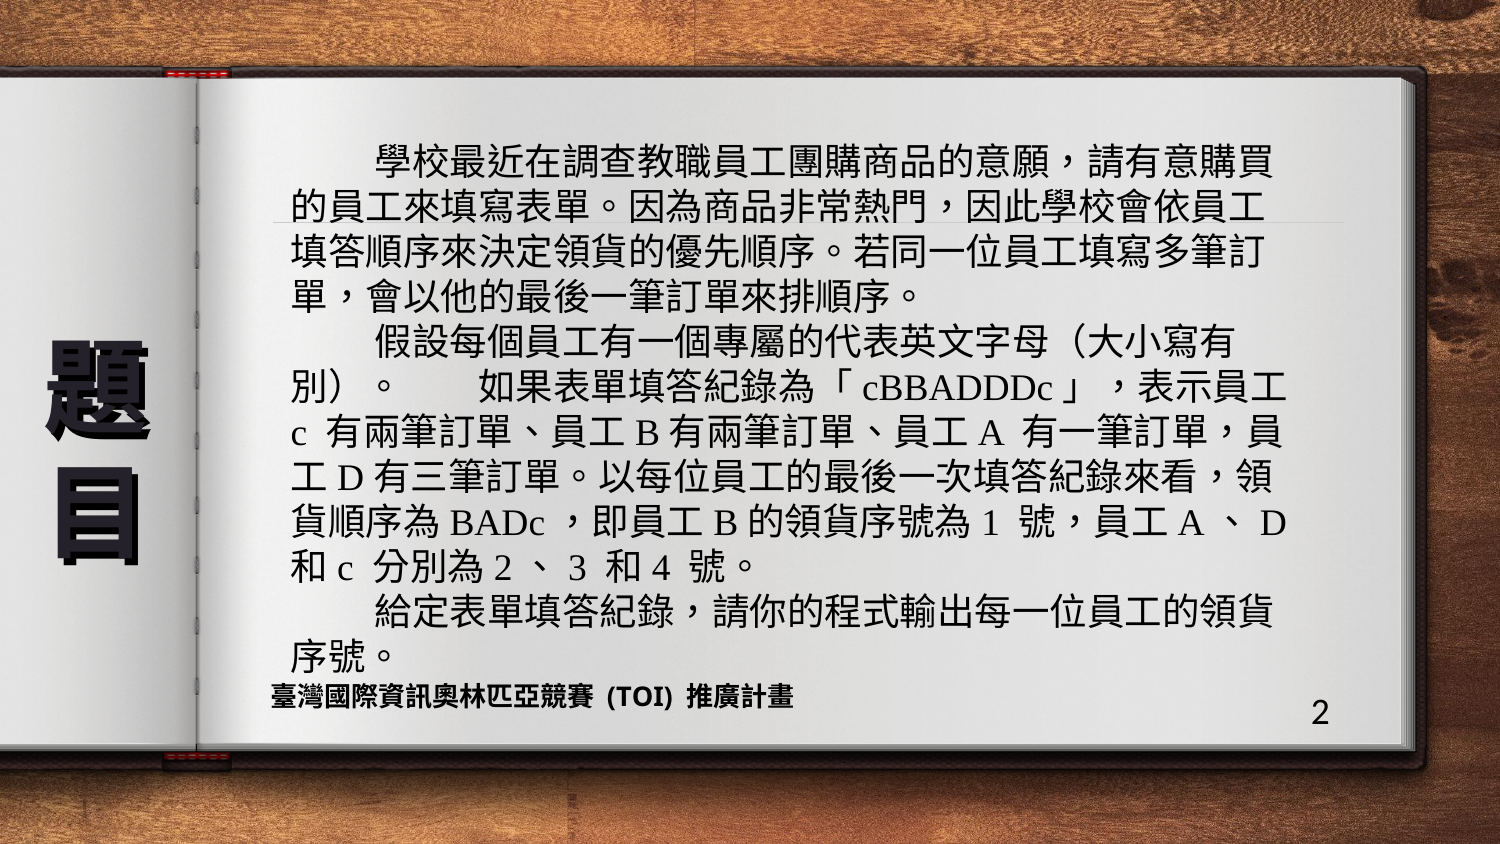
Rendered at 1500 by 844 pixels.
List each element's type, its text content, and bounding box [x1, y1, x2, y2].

title 題 目 [28, 306, 210, 552]
text_box [1295, 672, 1386, 737]
text_box 學校最近在調查教職員工團購商品的意願，請有意購買的員工來填寫表單。因為商品非常熱門，因此學校會依員工填答順序來決定領貨的優先順序。若同一位員工填寫多筆訂單，會以他的最後一筆訂單來排順序。 假設每個員工有一個專屬的代表英文字母（大小寫有別）。 如果表單填答紀錄為「cBBADDDc」，表示員工c 有兩筆訂單、員工B有兩筆訂單、員工A 有一筆訂單，員工D有三筆訂單。以每位員工的最後一次填答紀錄來看，領貨順序為BADc，即員工B的領貨序號為1 號，員工A、D 和c 分別為2、3 和4 號。 給定表單填答紀錄，請你的程式輸出每一位員工的領貨序號。 [276, 40, 1309, 686]
